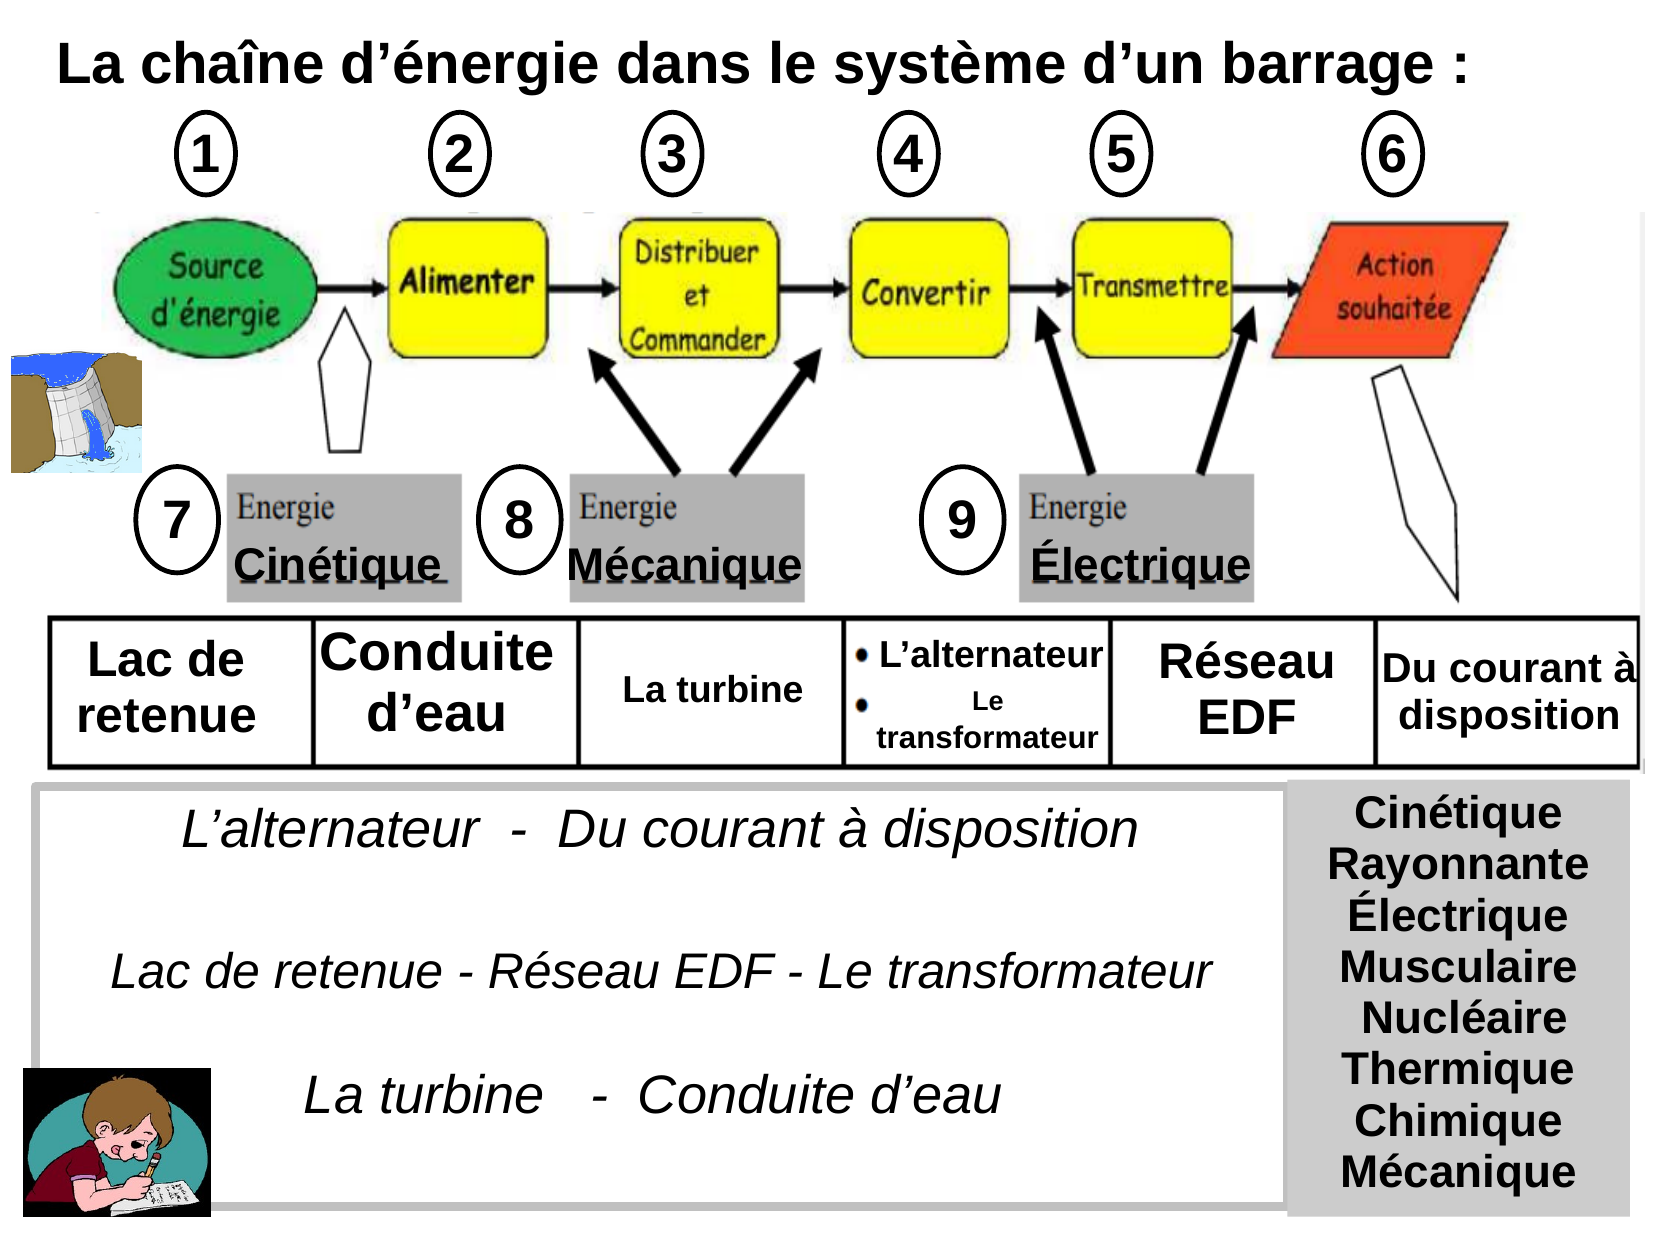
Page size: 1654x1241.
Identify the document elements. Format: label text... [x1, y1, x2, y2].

text_box Conduite d’eau [292, 614, 582, 751]
text_box 4 [879, 112, 939, 196]
text_box Réseau EDF [1122, 625, 1373, 753]
picture [11, 212, 1645, 774]
text_box Du courant à disposition [1365, 637, 1654, 785]
text_box 9 [921, 466, 1005, 574]
text_box Cinétique [218, 531, 457, 598]
text_box 3 [642, 112, 703, 196]
text_box Lac de retenue [49, 539, 284, 751]
text_box La chaîne d’énergie dans le système d’un barrage : [41, 23, 1530, 107]
text_box L’alternateur [813, 625, 1170, 702]
text_box 8 [478, 466, 562, 573]
text_box 2 [430, 112, 490, 196]
text_box L’alternateur - Du courant à disposition Lac de retenue - Réseau EDF - Le transformateur La turbine - Conduite d’eau [35, 786, 1287, 1207]
text_box 7 [135, 466, 219, 539]
text_box 6 [1363, 112, 1423, 196]
text_box 5 [1091, 112, 1151, 196]
text_box Mécanique [543, 531, 827, 598]
picture [23, 1068, 211, 1217]
text_box Le transformateur [859, 702, 1117, 763]
text_box Cinétique Rayonnante Électrique Musculaire Nucléaire Thermique Chimique Mécanique [1287, 779, 1630, 1217]
text_box Électrique [1015, 531, 1267, 598]
text_box 1 [176, 112, 236, 195]
text_box La turbine [582, 661, 860, 737]
